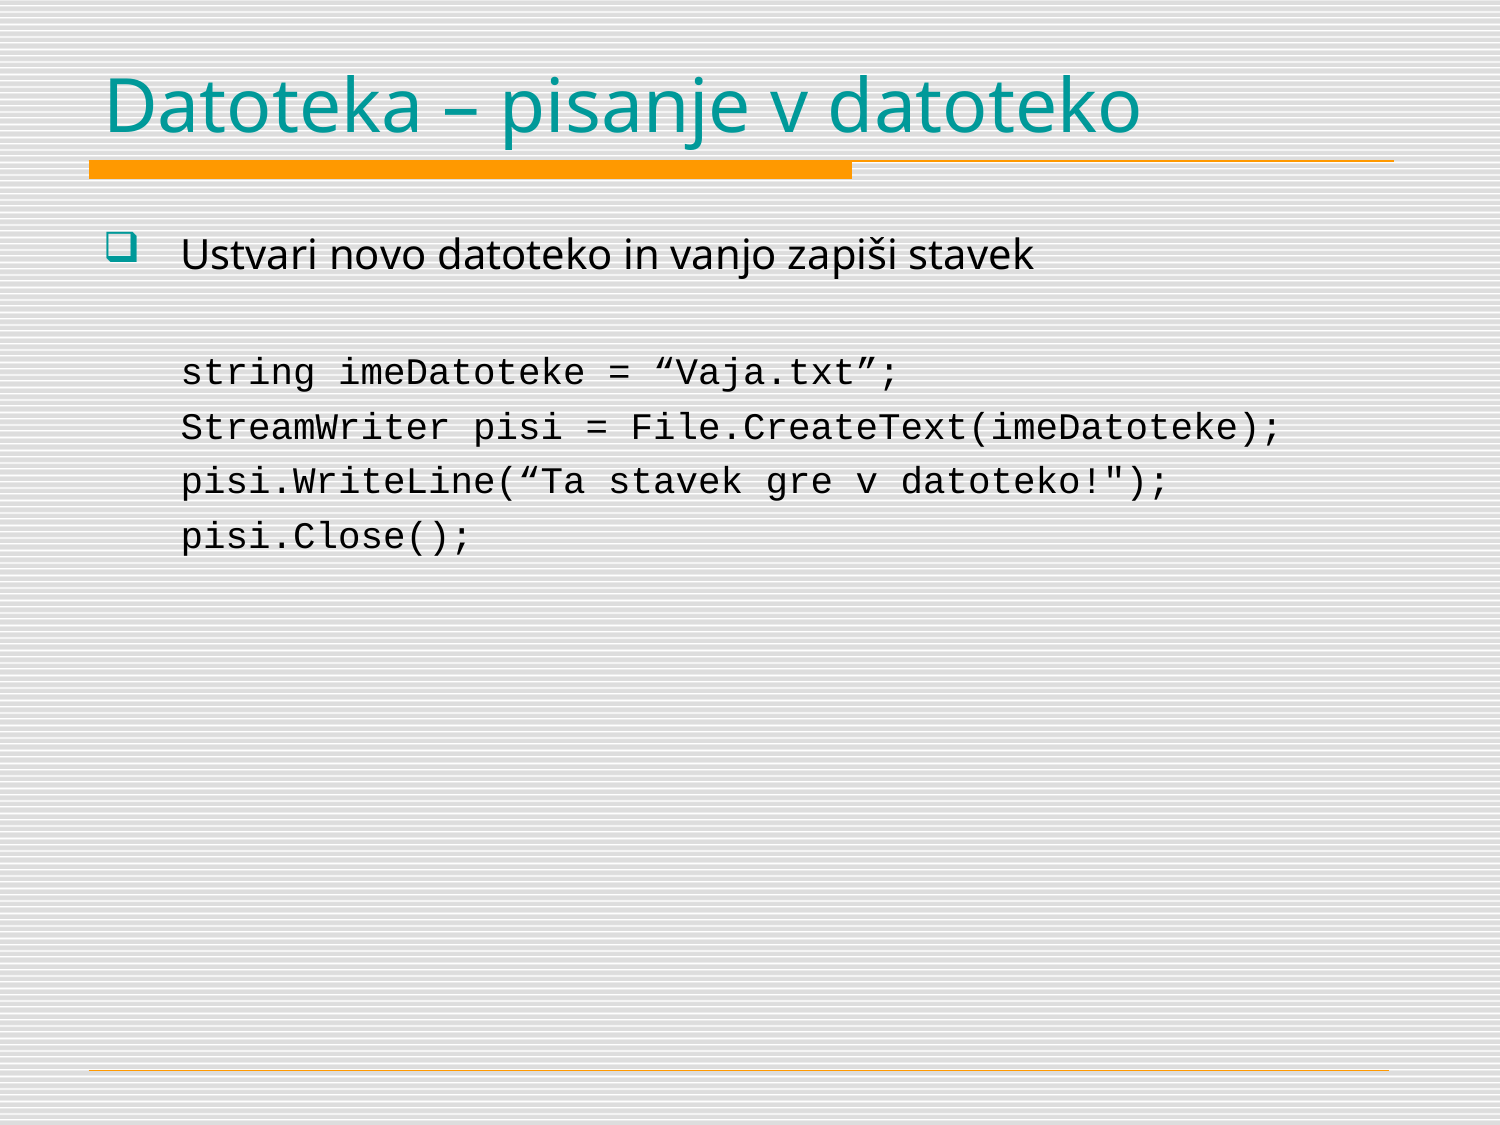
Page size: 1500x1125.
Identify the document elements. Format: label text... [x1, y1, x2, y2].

title Datoteka – pisanje v datoteko [88, 42, 1401, 155]
picture [0, 0, 1500, 1125]
list Ustvari novo datoteko in vanjo zapiši stavek string imeDatoteke = “Vaja.txt”; StreamWriter pisi = File.CreateText(imeDatoteke); pisi.WriteLine(“Ta stavek gre v datoteko!"); pisi.Close(); [88, 220, 1401, 1059]
